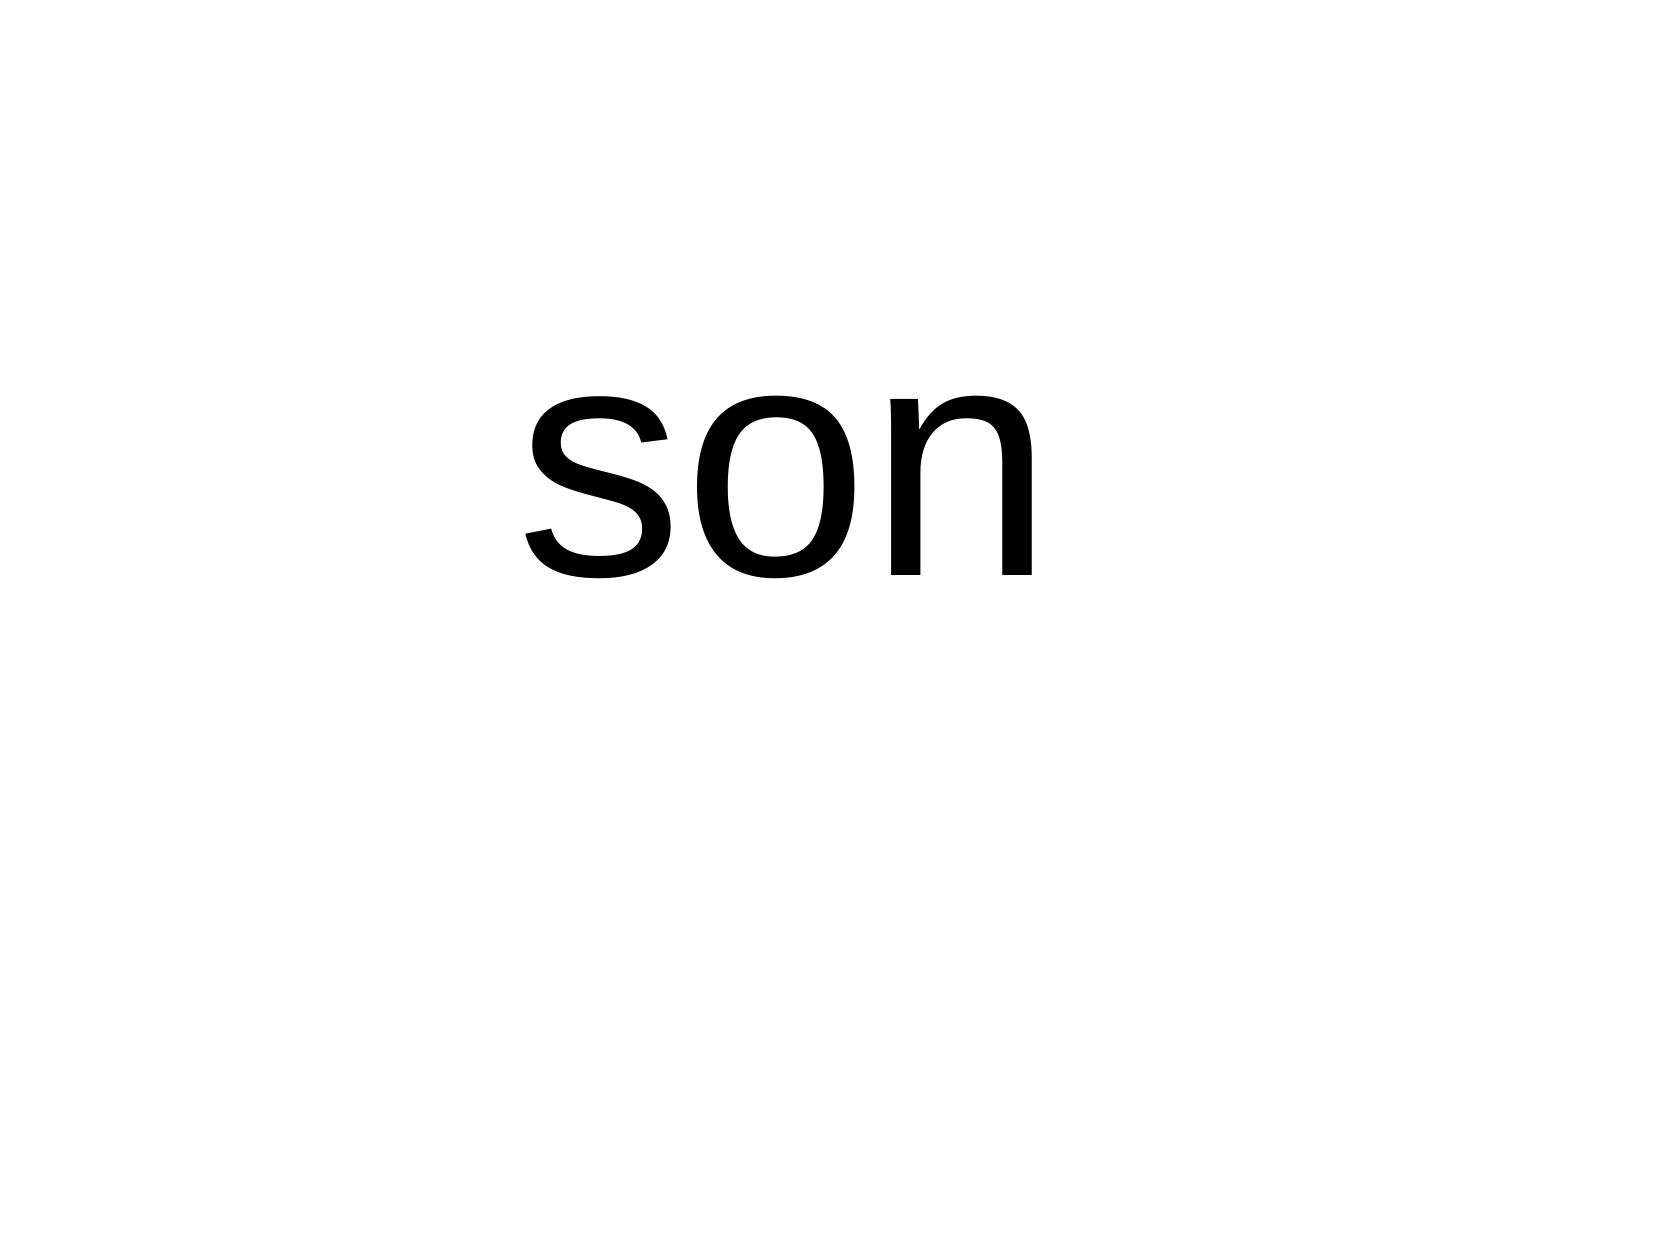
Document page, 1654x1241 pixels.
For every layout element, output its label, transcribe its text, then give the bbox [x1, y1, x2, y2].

text_box son [501, 265, 1447, 653]
